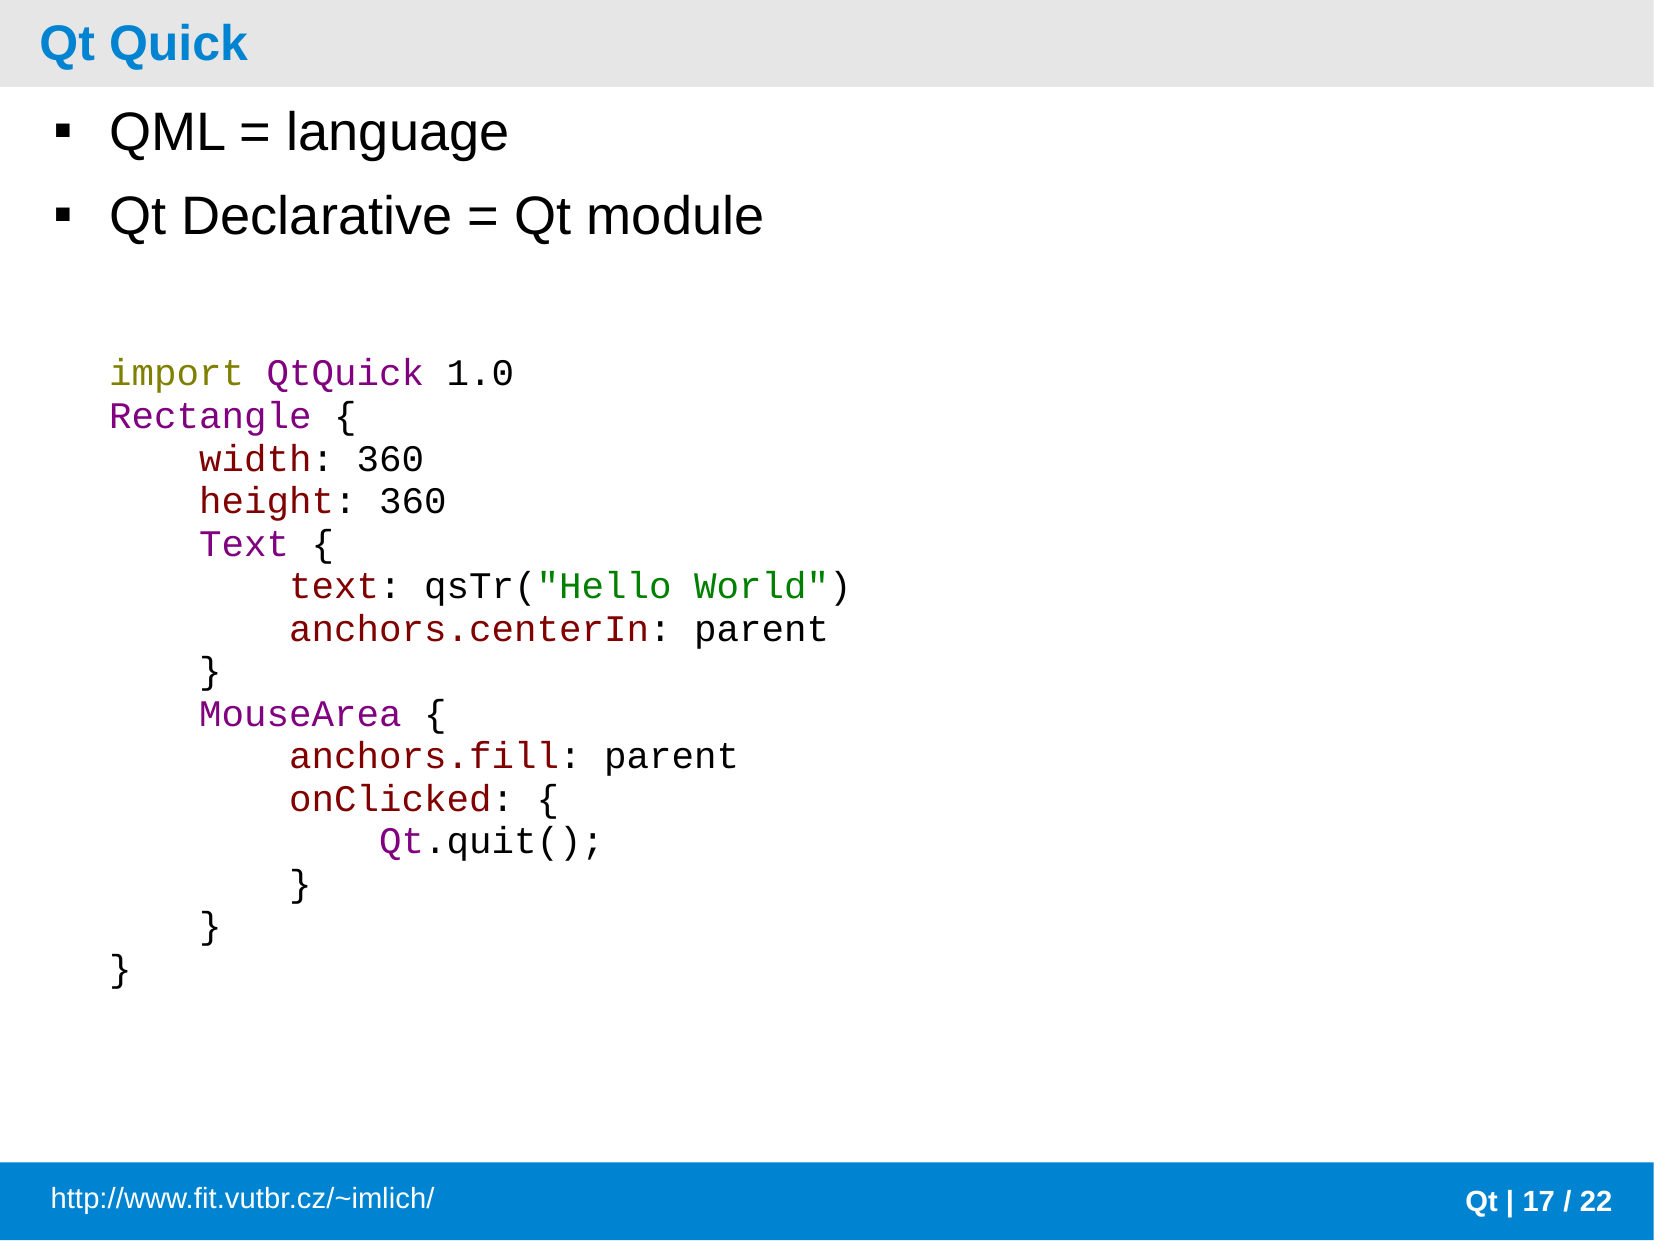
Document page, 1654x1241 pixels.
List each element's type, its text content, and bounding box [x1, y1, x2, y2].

list QML = language Qt Declarative = Qt module import QtQuick 1.0 Rectangle { width: 360 height: 360 Text { text: qsTr("Hello World") anchors.centerIn: parent } MouseArea { anchors.fill: parent onClicked: { Qt.quit(); } } } [38, 101, 1616, 1126]
title Qt Quick [39, 5, 1615, 81]
